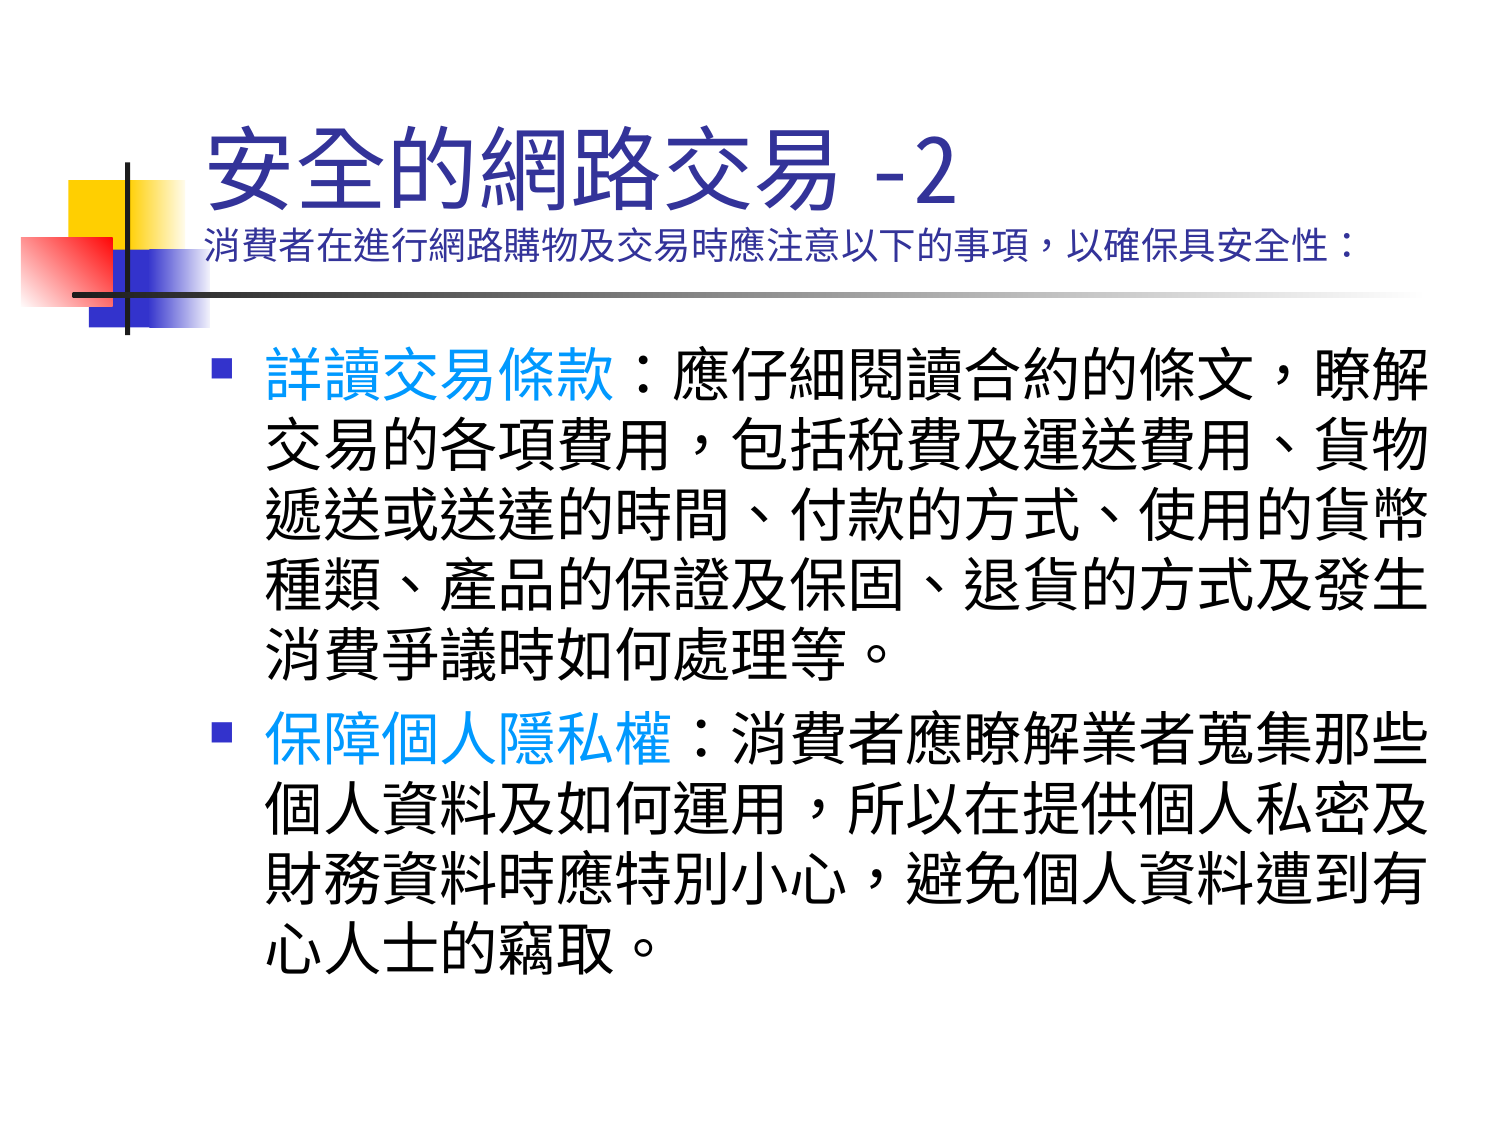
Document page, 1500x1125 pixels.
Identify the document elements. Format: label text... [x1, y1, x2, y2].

list 詳讀交易條款：應仔細閱讀合約的條文，瞭解交易的各項費用，包括稅費及運送費用、貨物遞送或送達的時間、付款的方式、使用的貨幣種類、產品的保證及保固、退貨的方式及發生消費爭議時如何處理等。 保障個人隱私權：消費者應瞭解業者蒐集那些個人資料及如何運用，所以在提供個人私密及財務資料時應特別小心，避免個人資料遭到有心人士的竊取。 [193, 330, 1469, 1050]
title 安全的網路交易-2 消費者在進行網路購物及交易時應注意以下的事項，以確保具安全性： [188, 35, 1468, 276]
